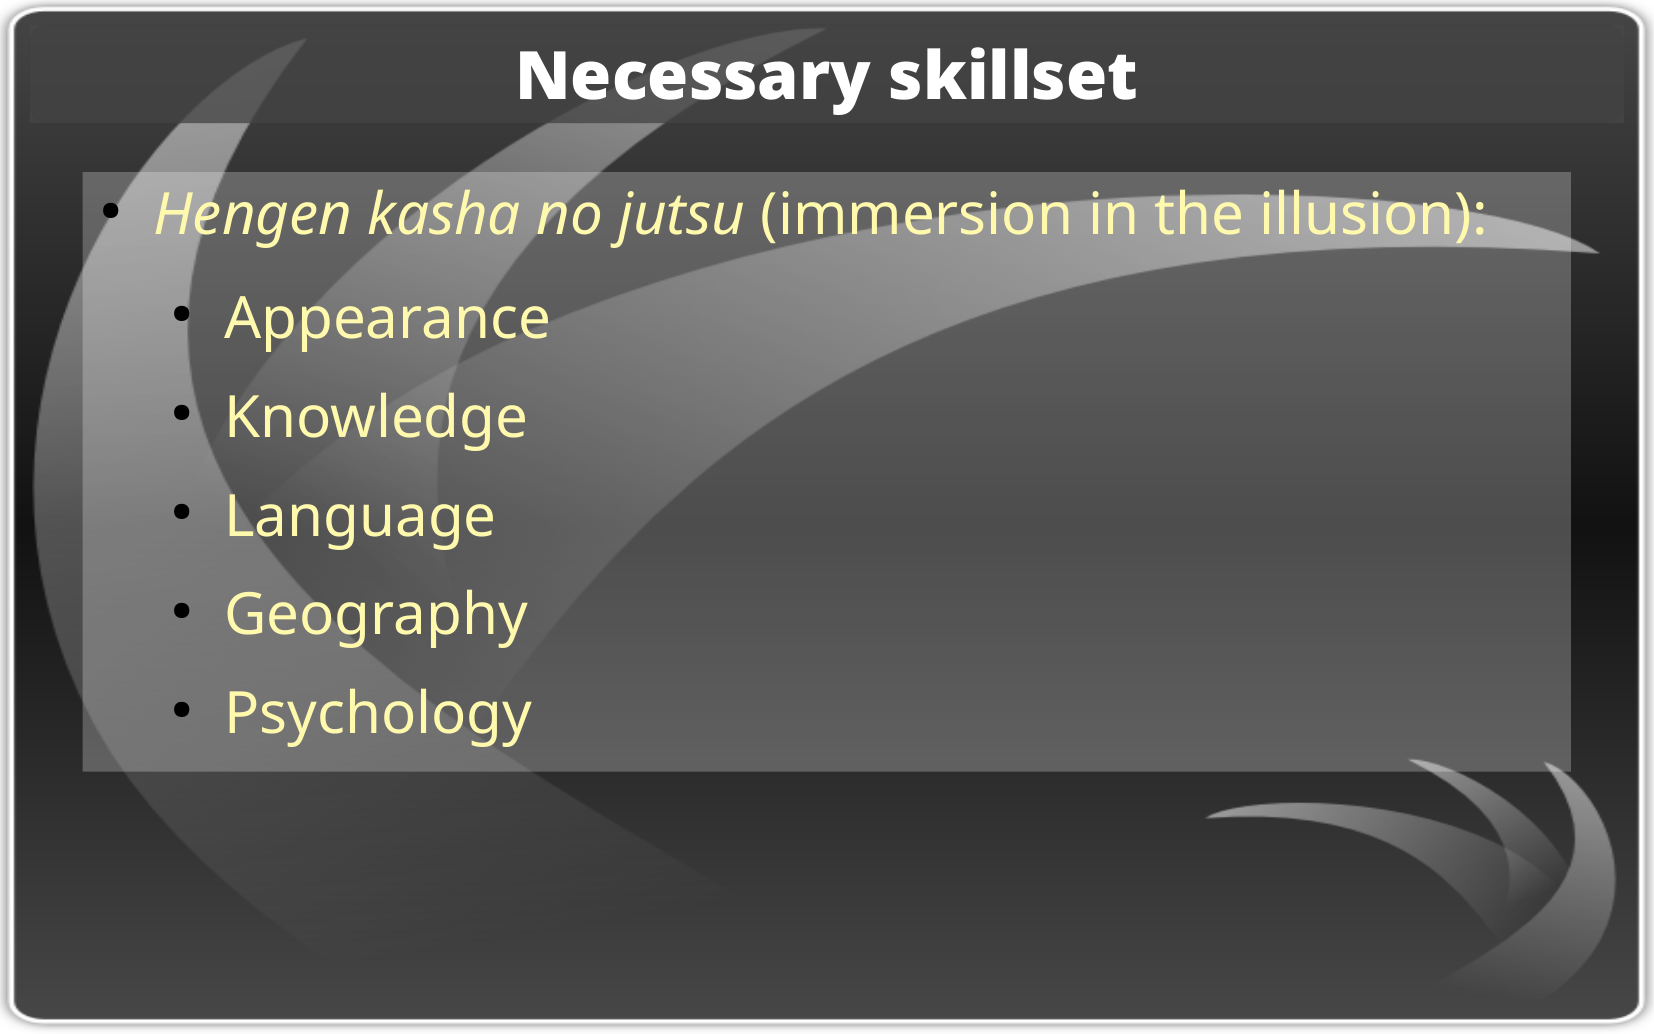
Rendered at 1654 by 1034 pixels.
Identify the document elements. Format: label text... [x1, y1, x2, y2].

title Necessary skillset [29, 24, 1625, 124]
list Hengen kasha no jutsu (immersion in the illusion): Appearance Knowledge Language Geography Psychology [82, 172, 1571, 772]
picture [0, 0, 1654, 1034]
